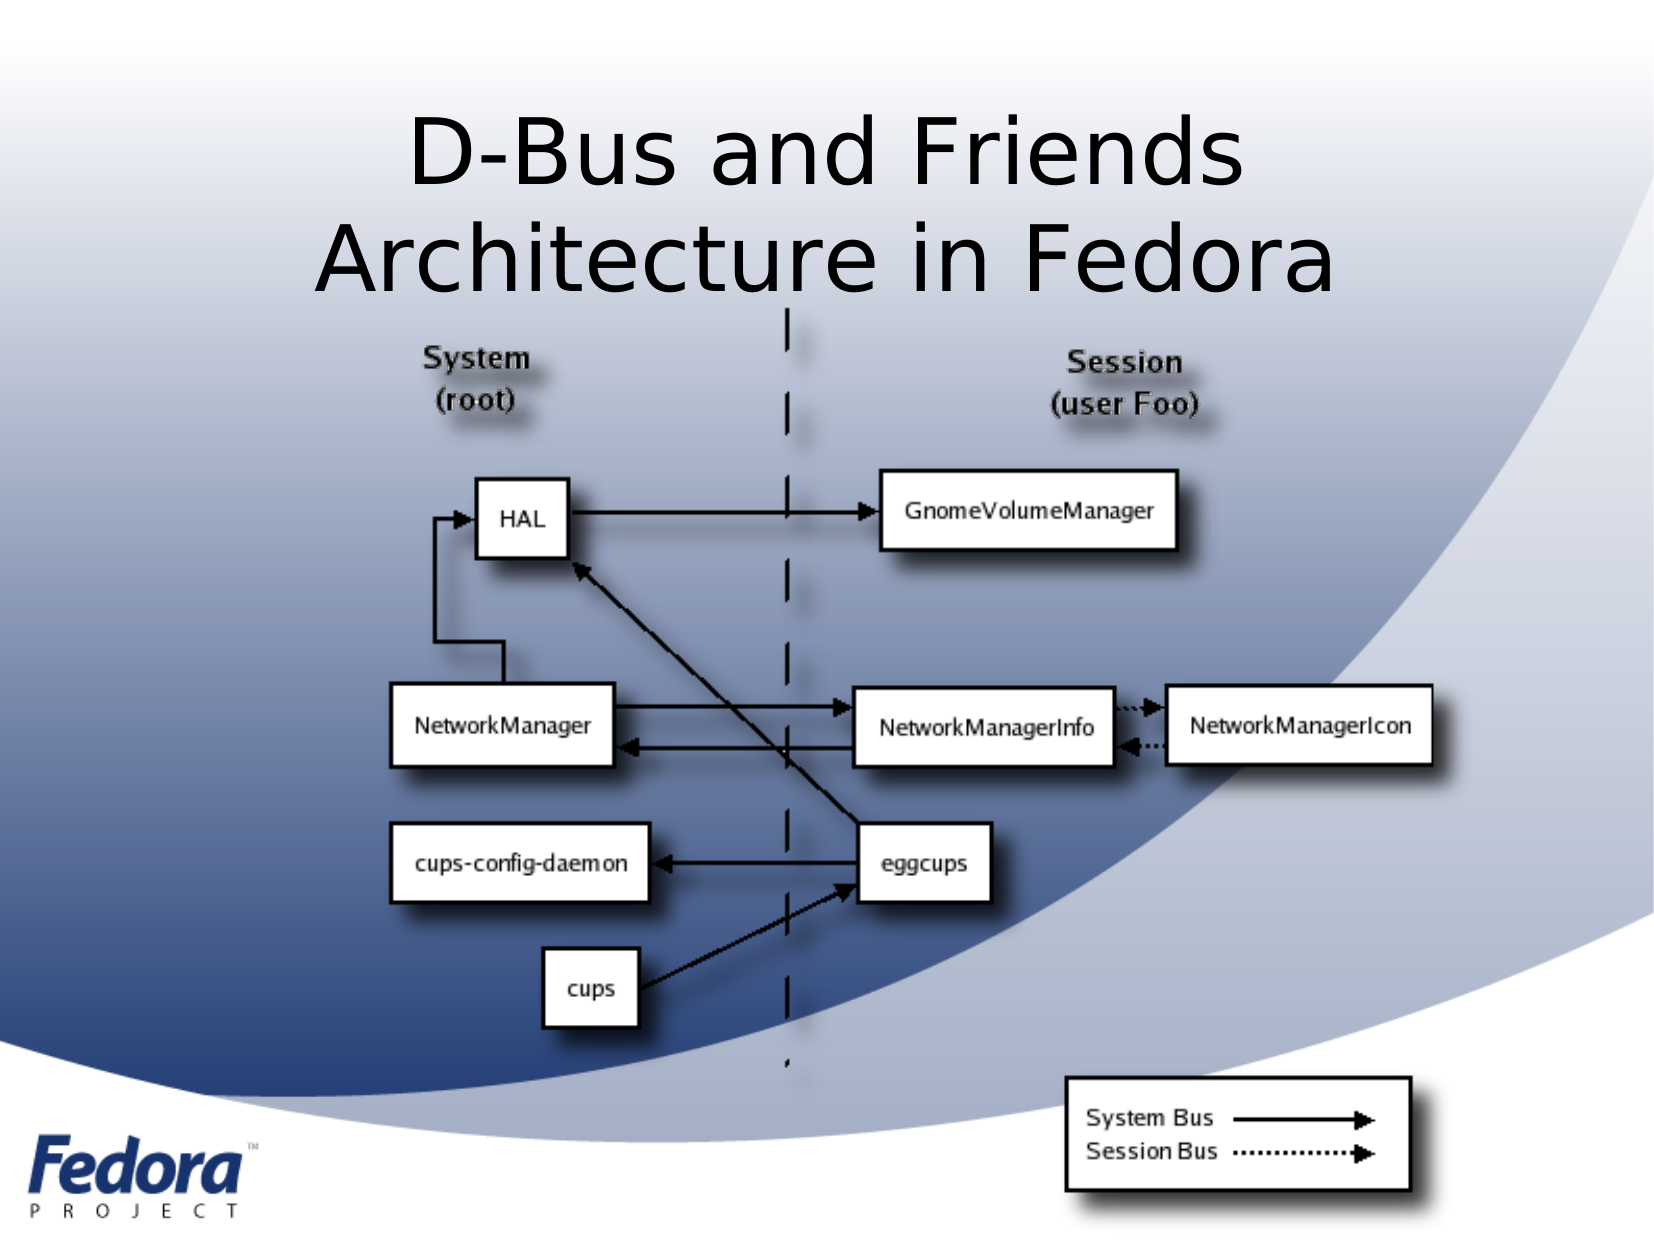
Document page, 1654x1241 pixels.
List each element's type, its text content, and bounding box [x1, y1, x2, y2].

picture [0, 0, 1654, 1241]
title D-Bus and Friends Architecture in Fedora [121, 99, 1534, 314]
